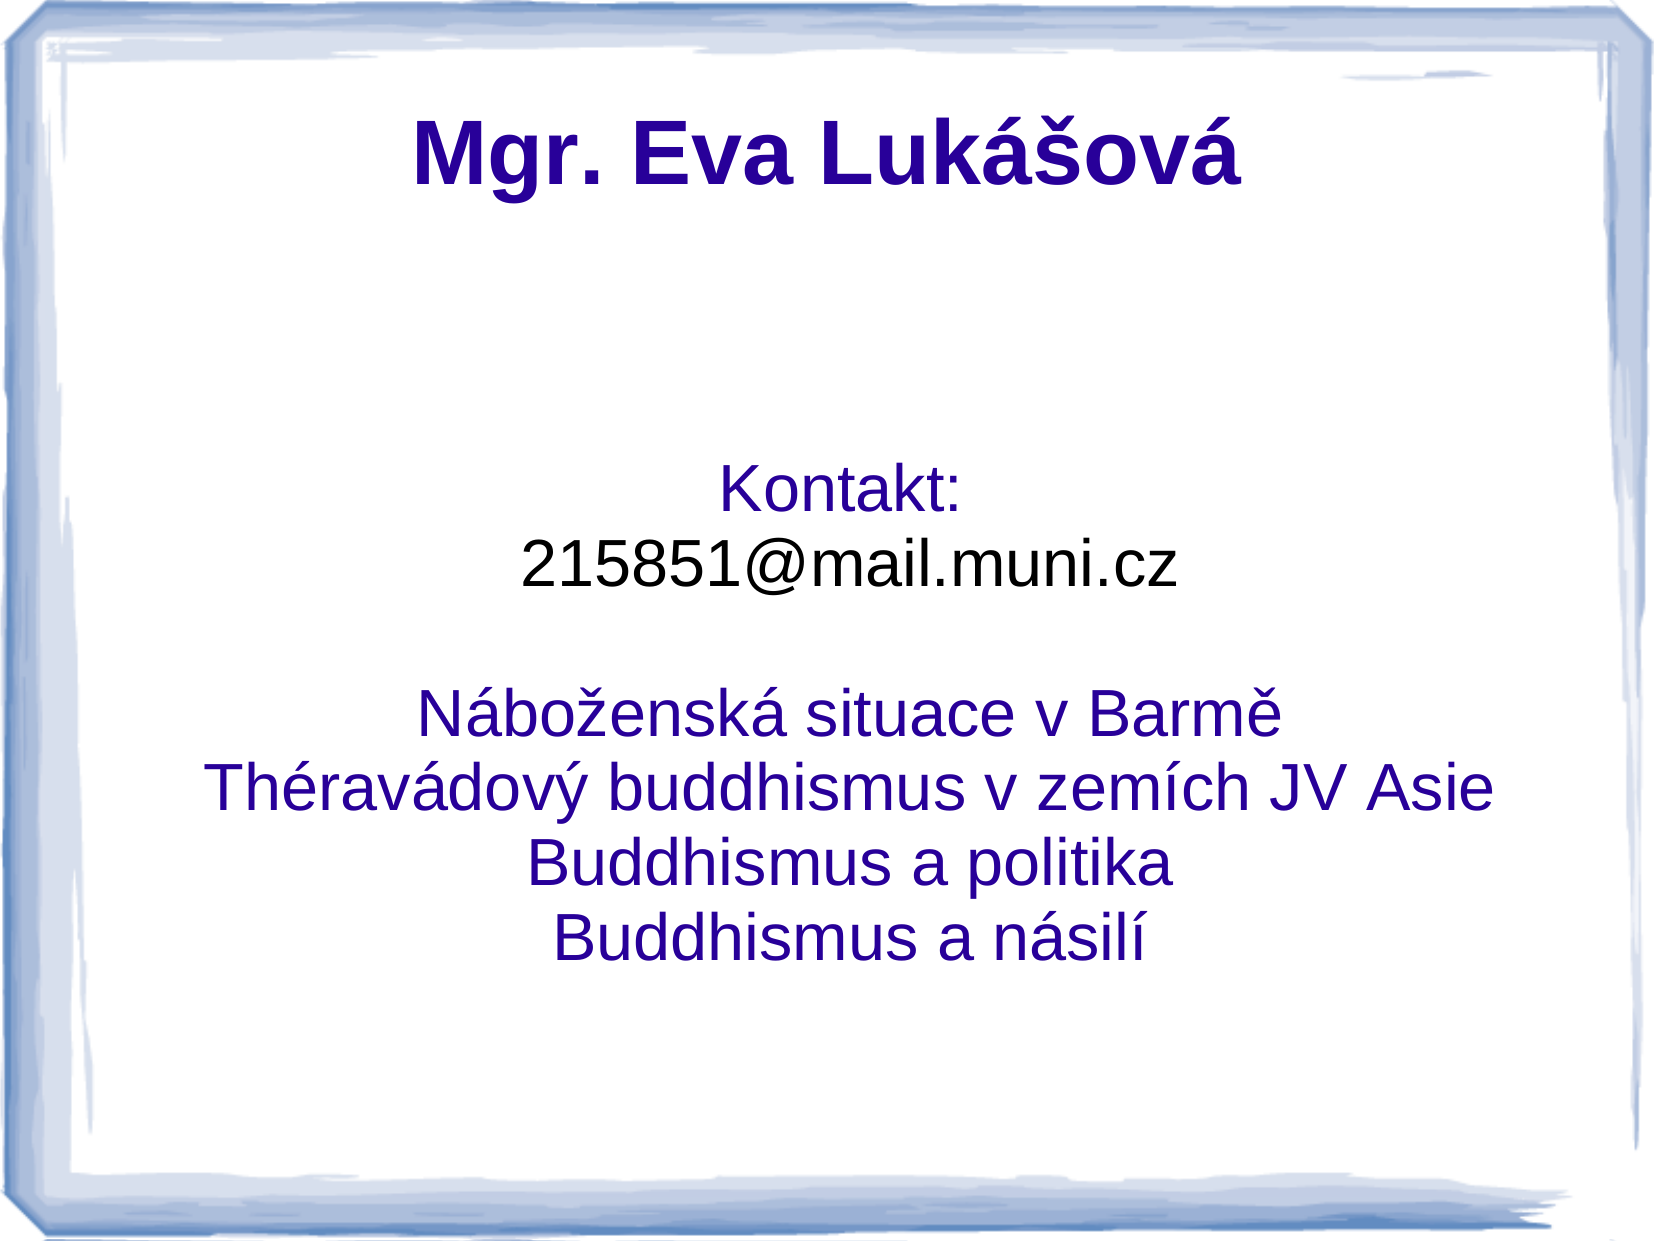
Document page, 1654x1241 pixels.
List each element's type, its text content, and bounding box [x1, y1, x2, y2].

subtitle Kontakt: 215851@mail.muni.cz Náboženská situace v Barmě Théravádový buddhismus v zemích JV Asie Buddhismus a politika Buddhismus a násilí [106, 303, 1595, 1123]
picture [0, 0, 1654, 1241]
title Mgr. Eva Lukášová [82, 49, 1571, 257]
